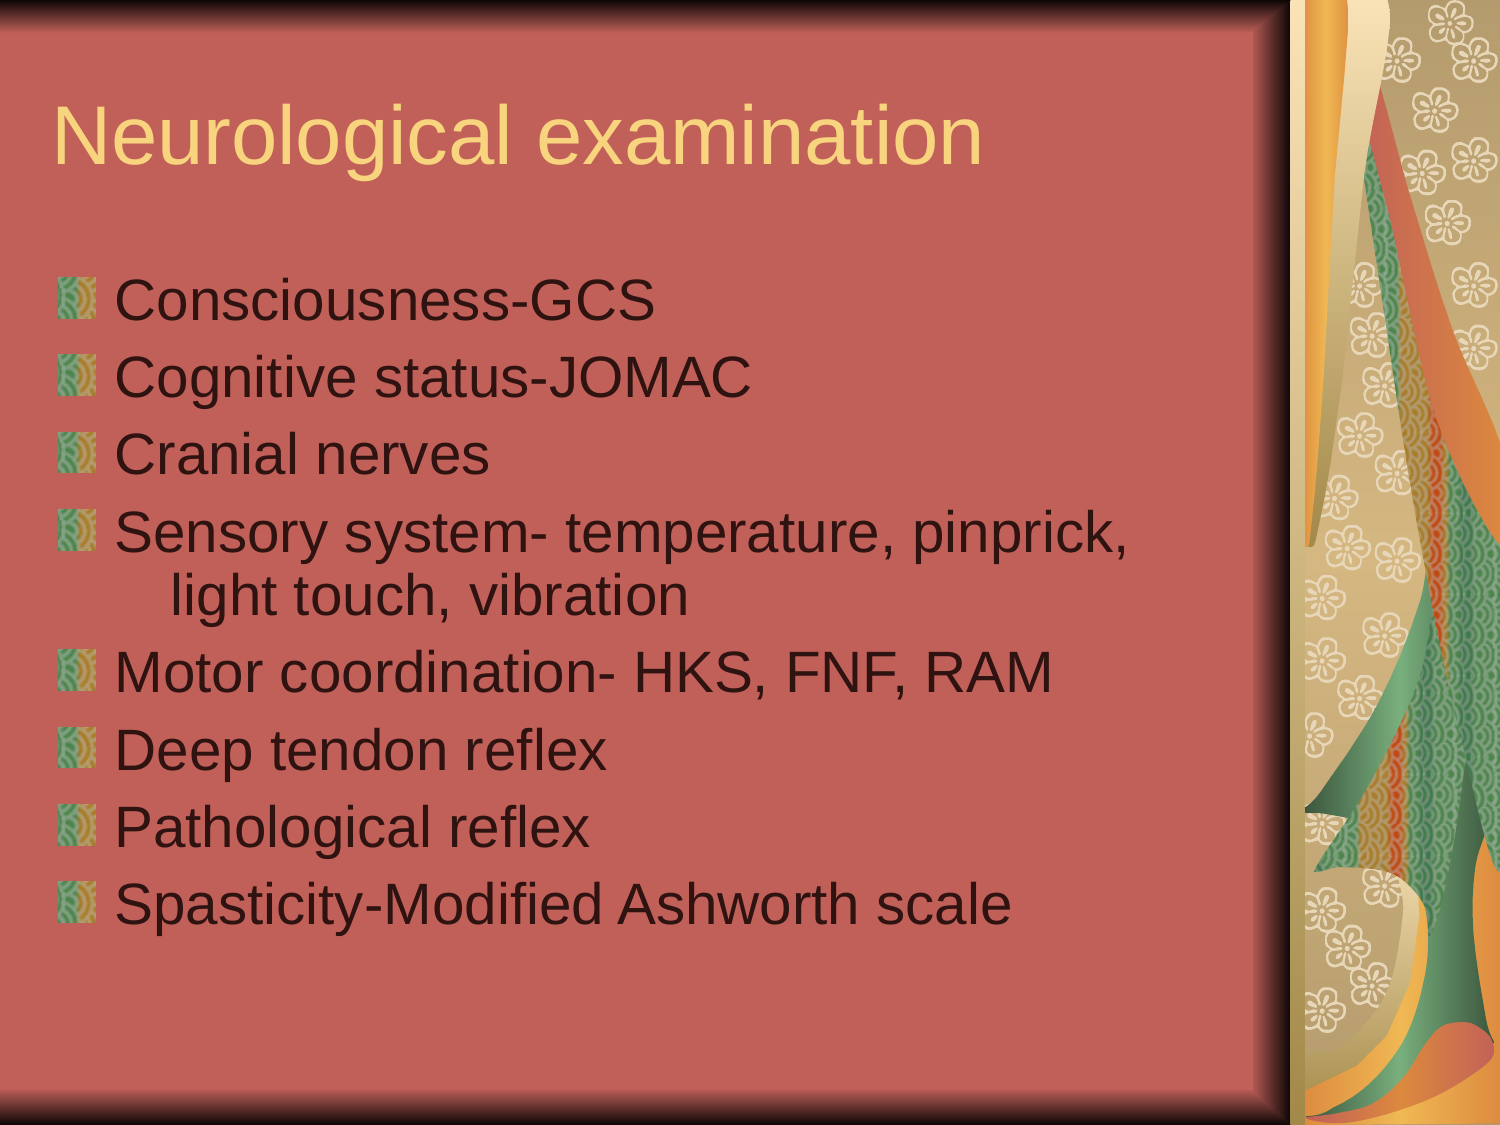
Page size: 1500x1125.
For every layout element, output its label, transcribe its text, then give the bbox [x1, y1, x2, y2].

list Consciousness-GCS Cognitive status-JOMAC Cranial nerves Sensory system- temperature, pinprick, light touch, vibration Motor coordination- HKS, FNF, RAM Deep tendon reflex Pathological reflex Spasticity-Modified Ashworth scale [43, 262, 1255, 1001]
title Neurological examination [35, 37, 1263, 225]
